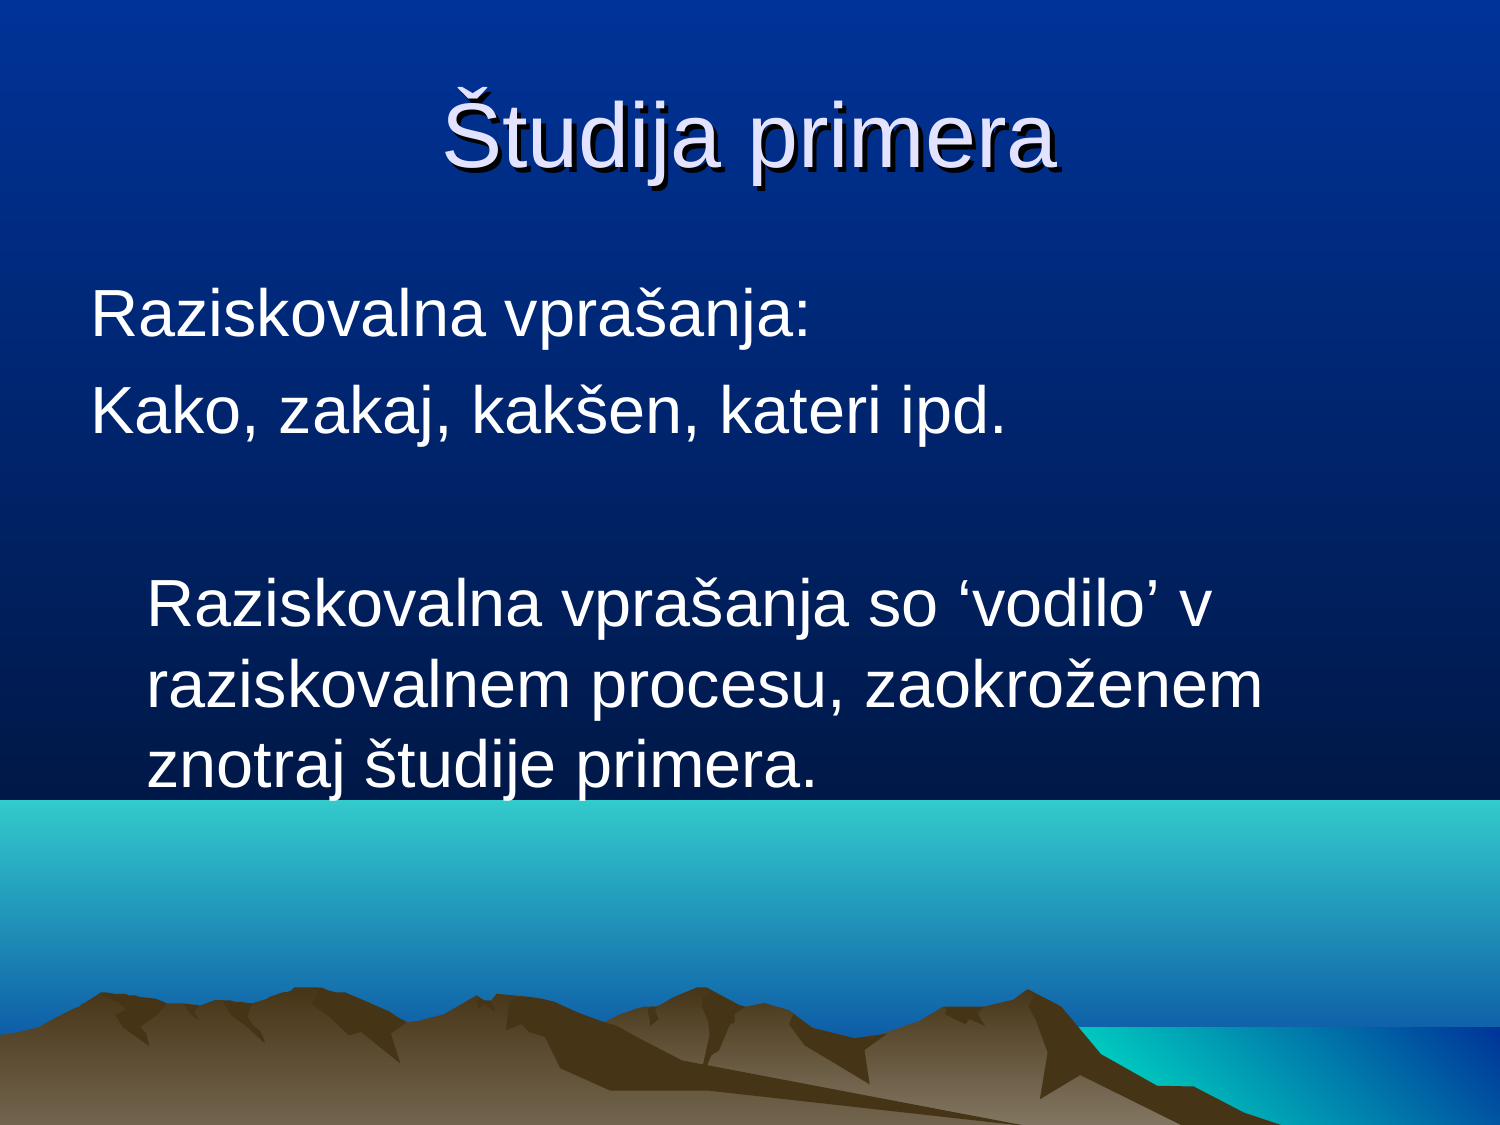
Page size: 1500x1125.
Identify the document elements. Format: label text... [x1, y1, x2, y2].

list Raziskovalna vprašanja: Kako, zakaj, kakšen, kateri ipd. Raziskovalna vprašanja so ‘vodilo’ v raziskovalnem procesu, zaokroženem znotraj študije primera. [75, 262, 1426, 1001]
title Študija primera [75, 37, 1426, 225]
